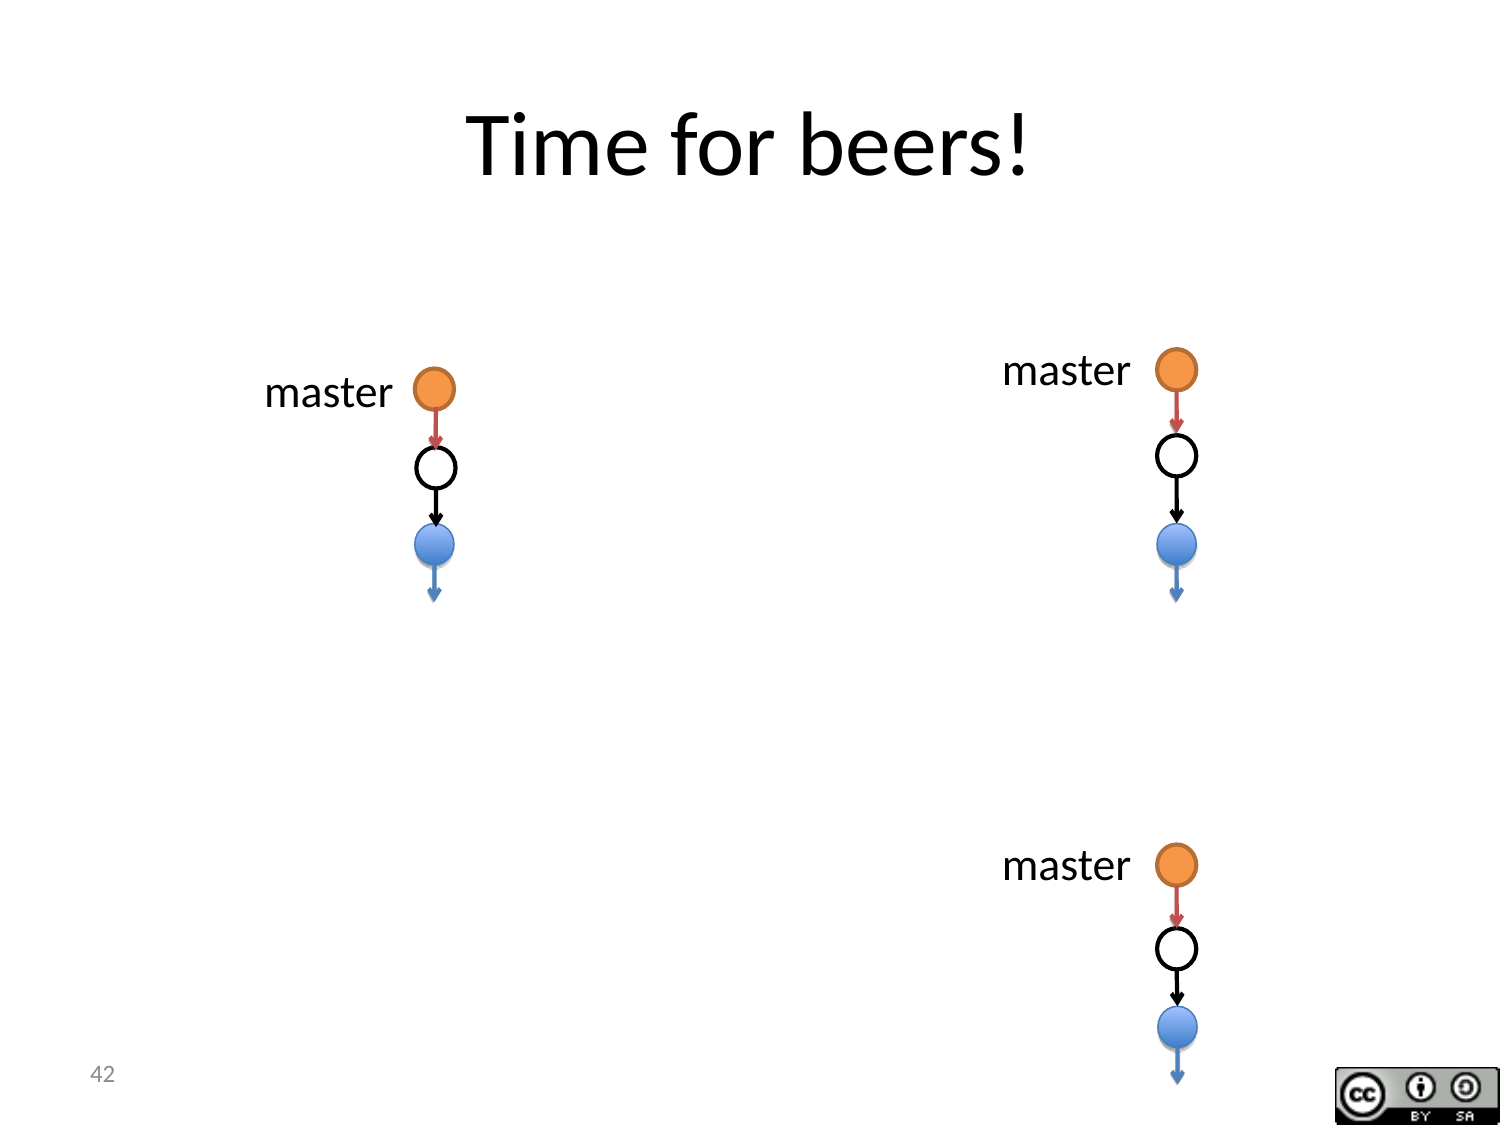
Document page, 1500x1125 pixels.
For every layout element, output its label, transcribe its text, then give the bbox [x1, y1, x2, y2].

text_box [1157, 349, 1197, 391]
text_box [414, 368, 455, 410]
text_box [414, 447, 456, 565]
text_box [1157, 435, 1197, 565]
text_box master [970, 827, 1163, 898]
text_box [1157, 928, 1198, 1048]
slide_number <number> [75, 1042, 425, 1103]
text_box [1157, 844, 1197, 886]
text_box master [970, 332, 1163, 403]
title Time for beers! [75, 45, 1425, 233]
text_box master [232, 354, 425, 425]
picture [1335, 1067, 1500, 1125]
